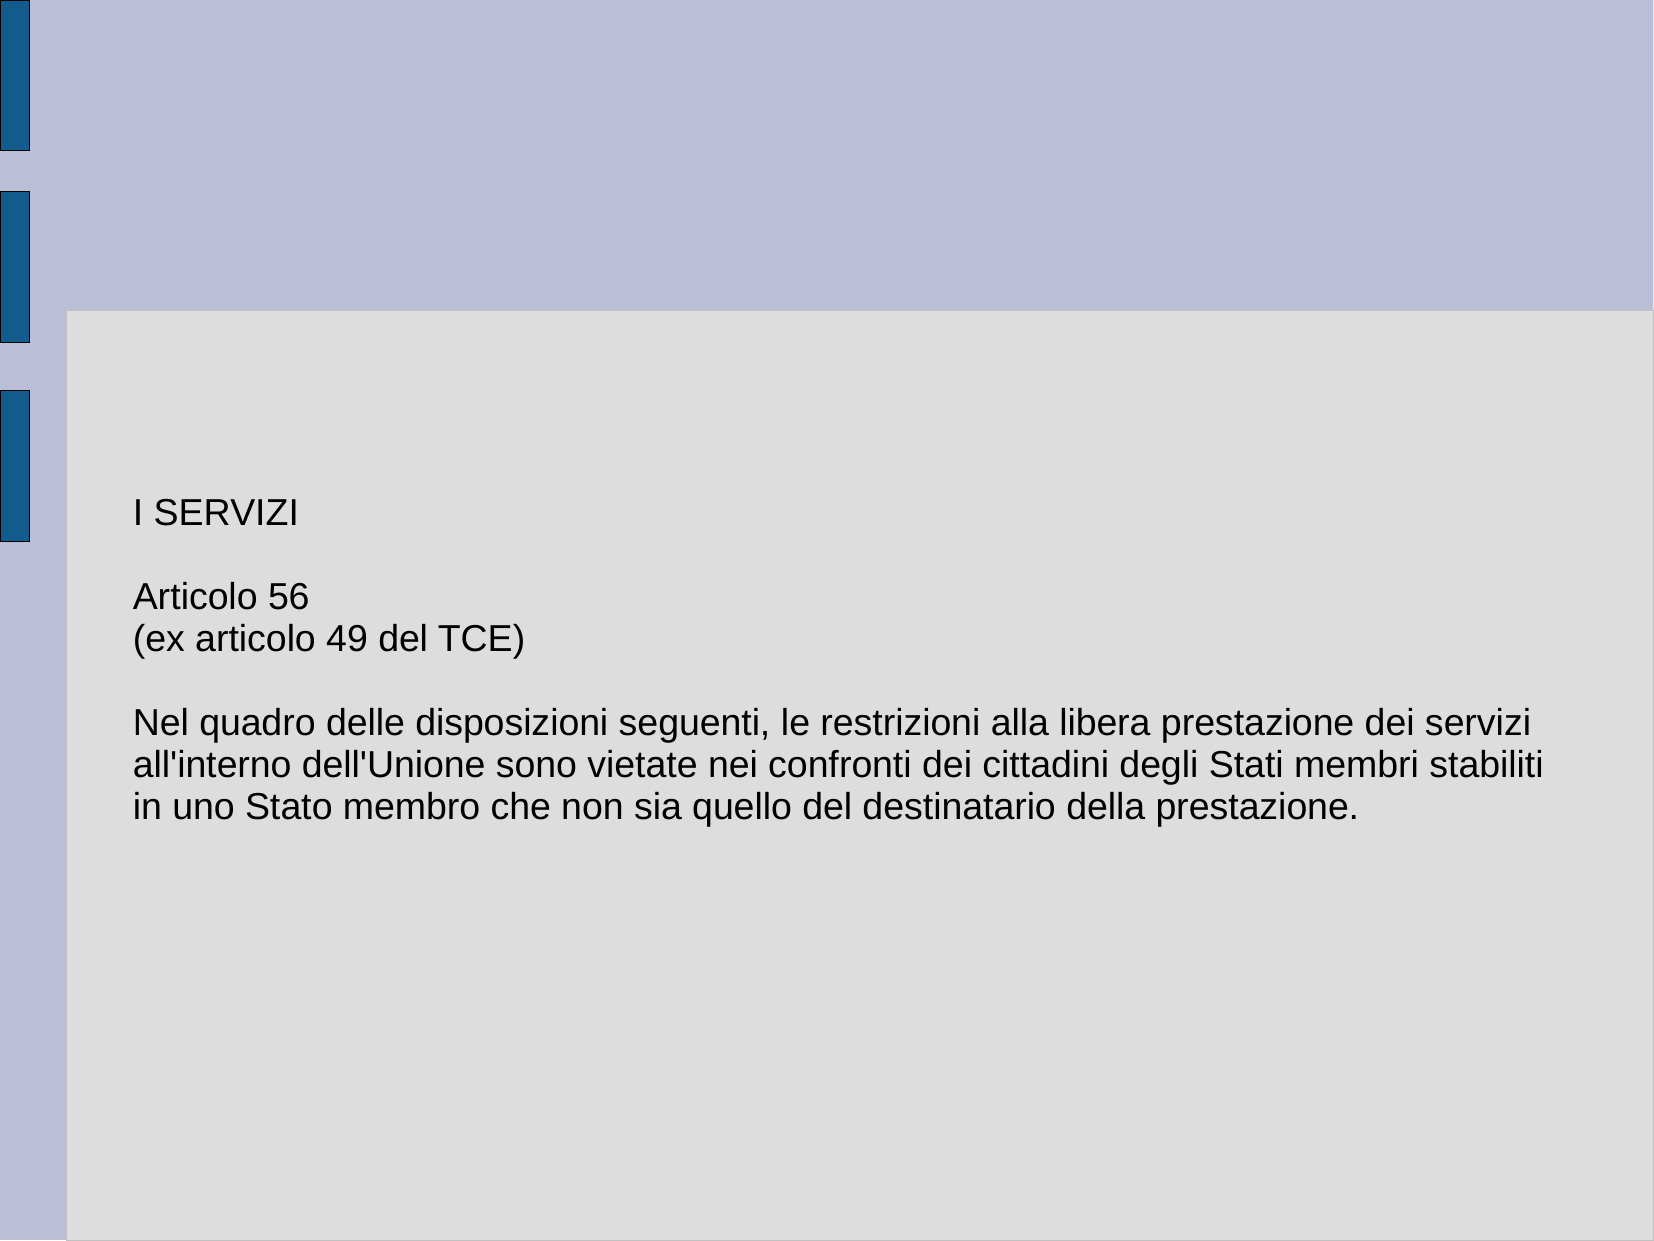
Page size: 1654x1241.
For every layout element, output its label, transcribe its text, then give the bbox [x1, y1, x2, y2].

text_box I SERVIZI Articolo 56 (ex articolo 49 del TCE) Nel quadro delle disposizioni seguenti, le restrizioni alla libera prestazione dei servizi all'interno dell'Unione sono vietate nei confronti dei cittadini degli Stati membri stabiliti in uno Stato membro che non sia quello del destinatario della prestazione. [118, 484, 1595, 836]
